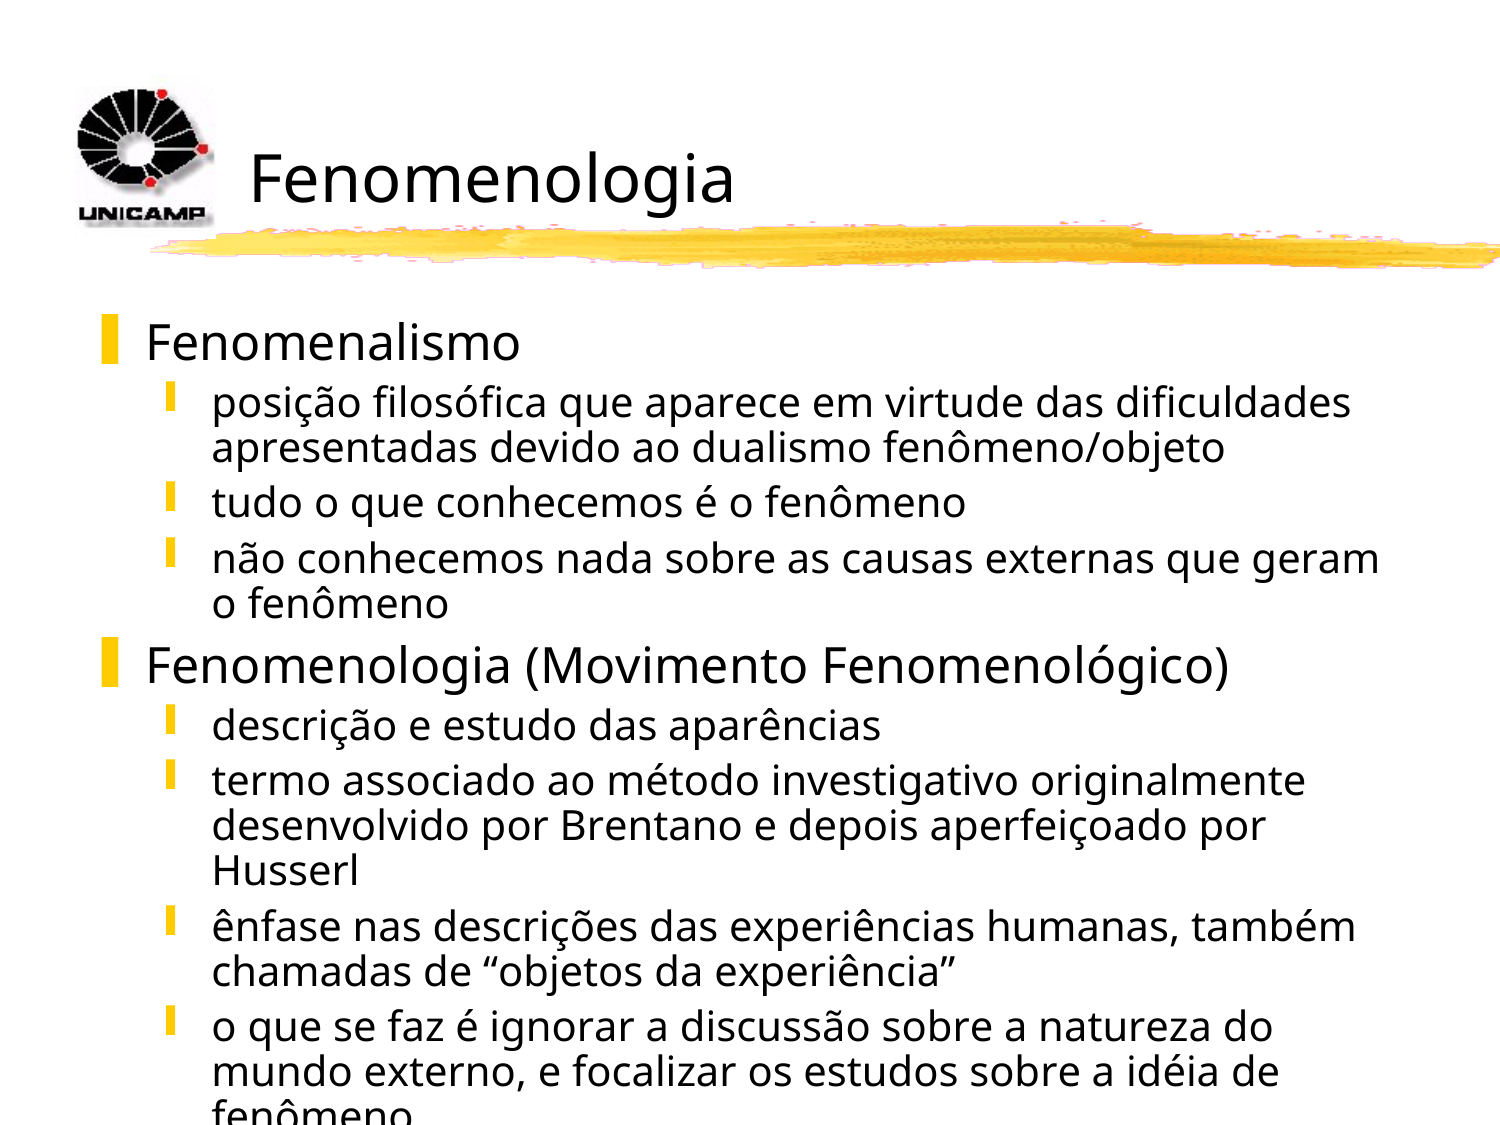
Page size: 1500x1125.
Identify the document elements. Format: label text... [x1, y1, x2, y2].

list Fenomenalismo posição filosófica que aparece em virtude das dificuldades apresentadas devido ao dualismo fenômeno/objeto tudo o que conhecemos é o fenômeno não conhecemos nada sobre as causas externas que geram o fenômeno Fenomenologia (Movimento Fenomenológico) descrição e estudo das aparências termo associado ao método investigativo originalmente desenvolvido por Brentano e depois aperfeiçoado por Husserl ênfase nas descrições das experiências humanas, também chamadas de “objetos da experiência” o que se faz é ignorar a discussão sobre a natureza do mundo externo, e focalizar os estudos sobre a idéia de fenômeno [74, 309, 1417, 1125]
title Fenomenologia [233, 37, 1434, 225]
picture [75, 74, 1500, 279]
